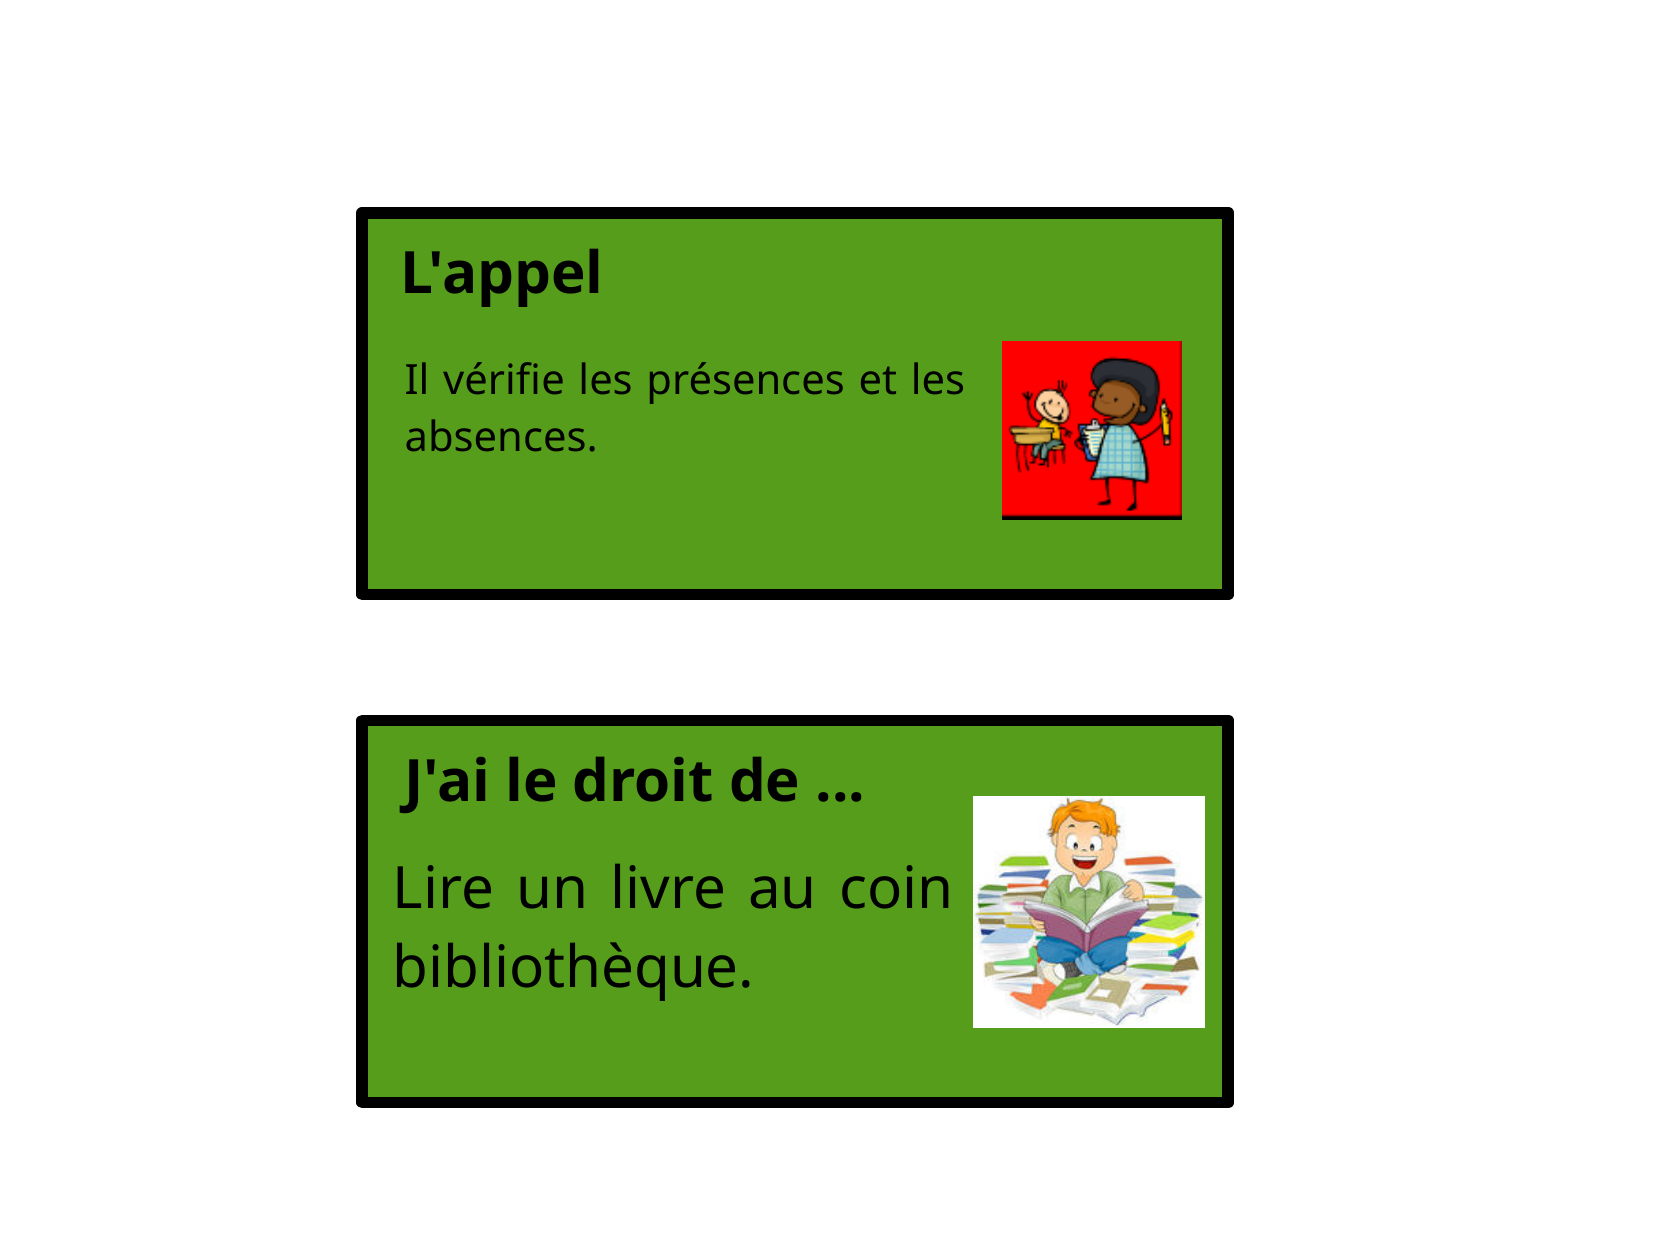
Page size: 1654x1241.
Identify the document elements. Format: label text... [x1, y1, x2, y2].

picture [973, 796, 1205, 1028]
text_box J'ai le droit de ... [389, 732, 1217, 863]
picture [1002, 341, 1182, 520]
text_box Lire un livre au coin bibliothèque. [377, 838, 969, 1028]
text_box [362, 212, 1229, 595]
text_box [362, 720, 1229, 1103]
text_box Il vérifie les présences et les absences. [389, 342, 981, 532]
text_box L'appel [385, 224, 1213, 355]
